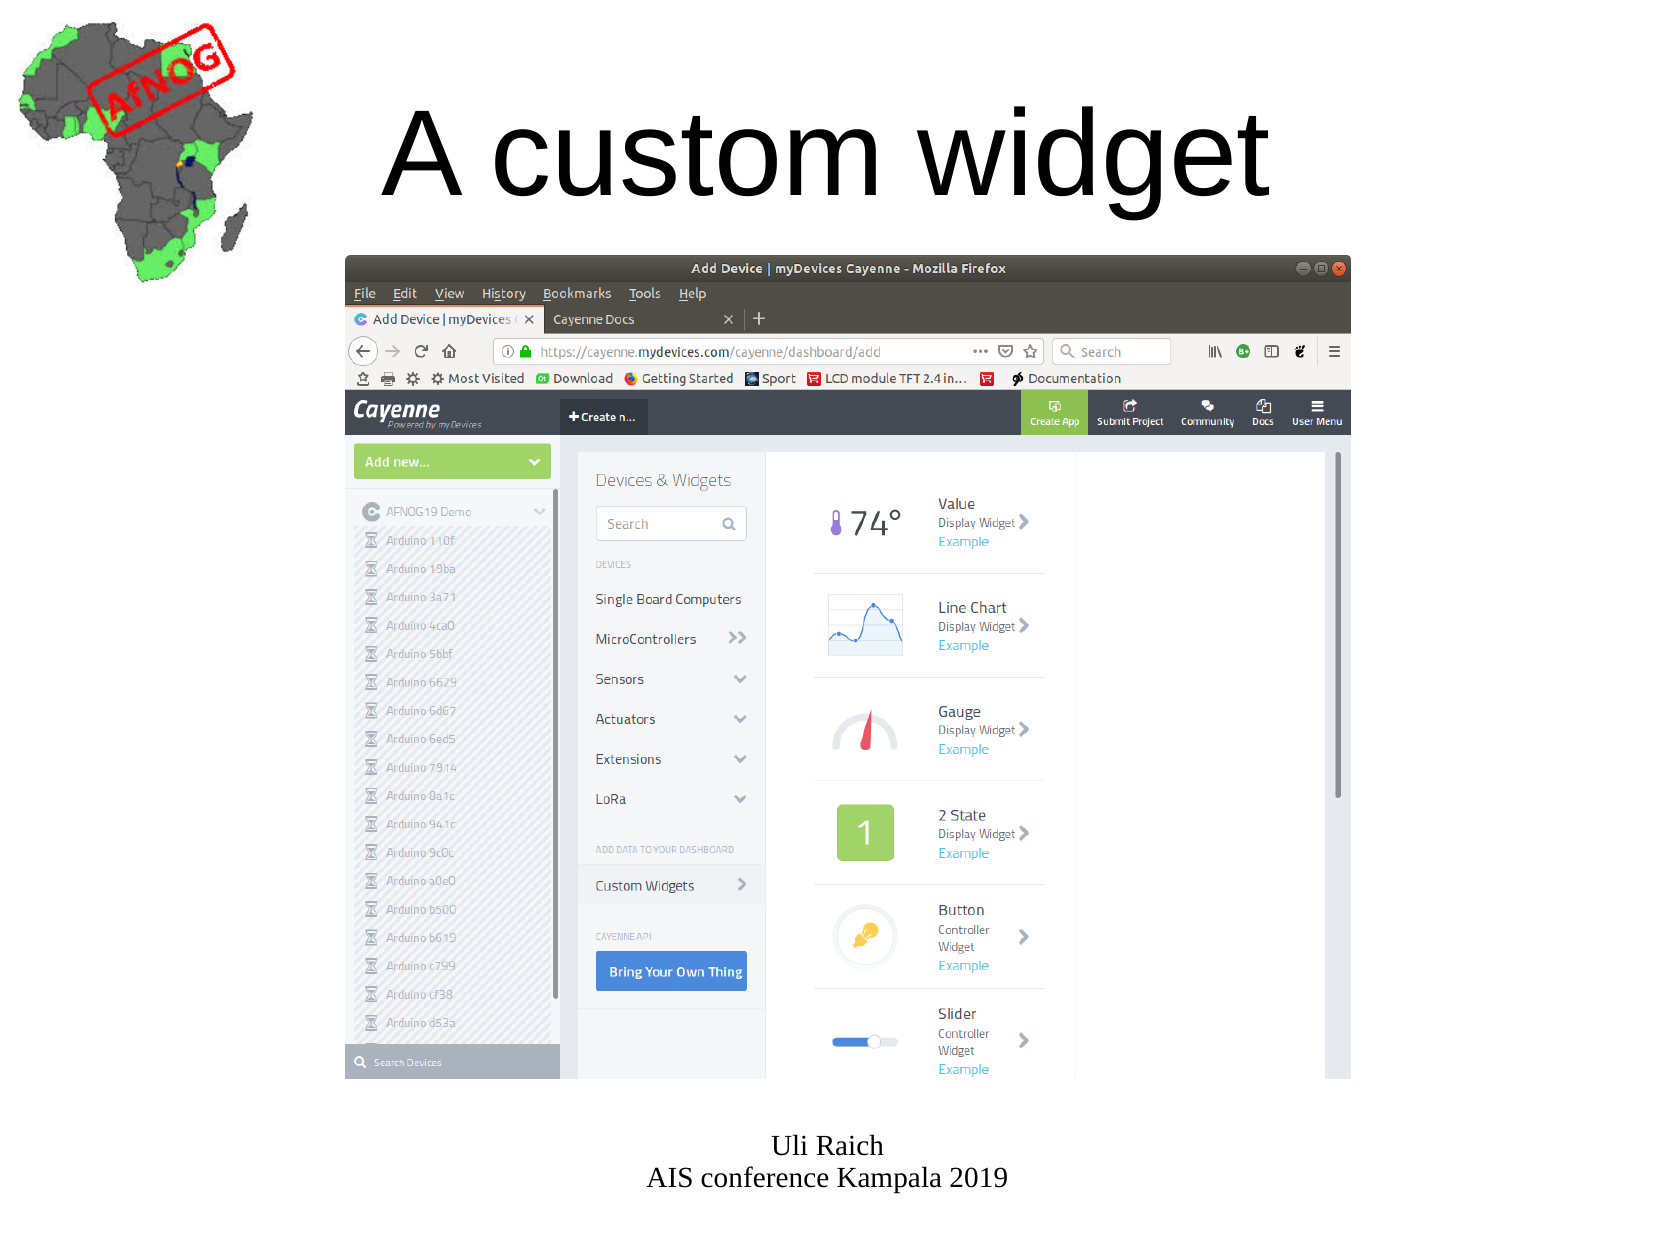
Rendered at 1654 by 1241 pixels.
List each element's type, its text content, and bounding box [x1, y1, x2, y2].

picture [345, 255, 1351, 1079]
picture [9, 0, 259, 291]
title A custom widget [82, 49, 1571, 257]
